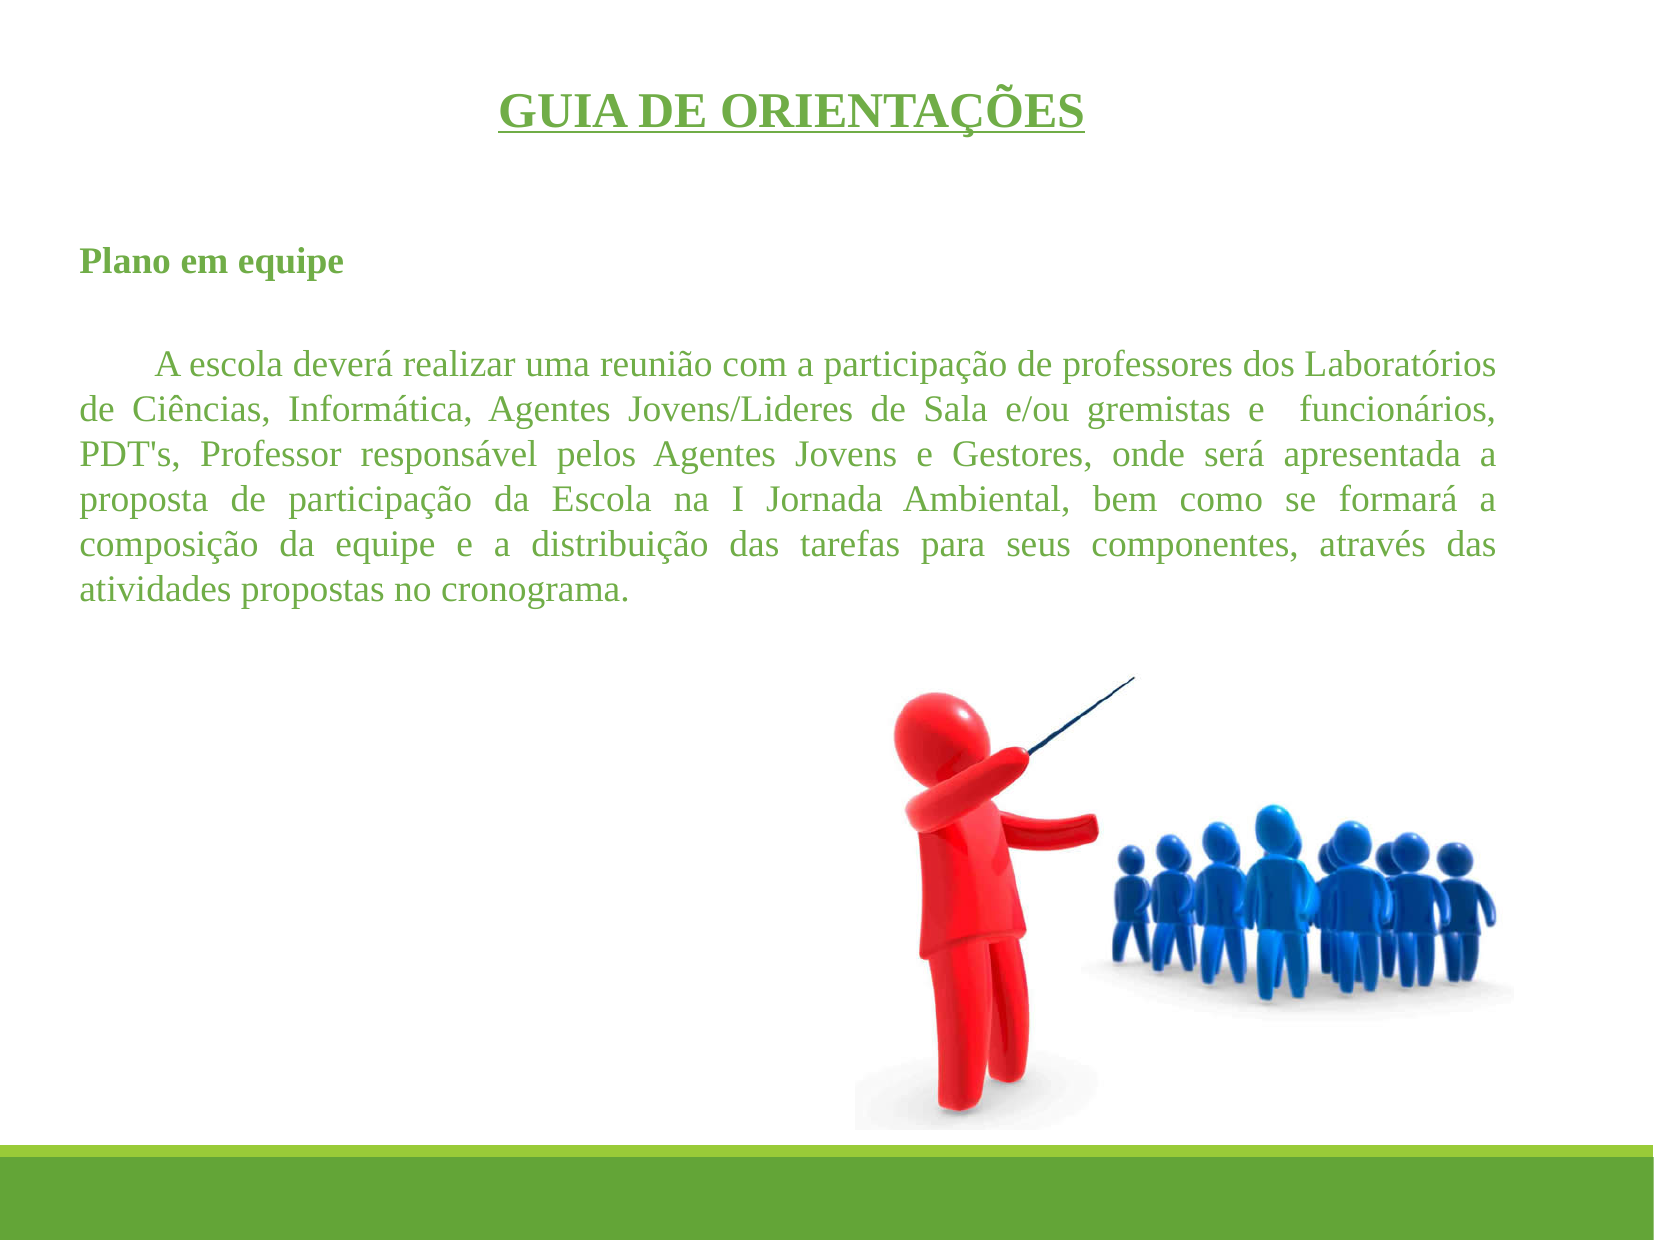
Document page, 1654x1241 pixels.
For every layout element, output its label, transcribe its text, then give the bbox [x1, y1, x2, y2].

picture [855, 620, 1514, 1130]
text_box GUIA DE ORIENTAÇÕES [483, 70, 1310, 229]
text_box Plano em equipe A escola deverá realizar uma reunião com a participação de professores dos Laboratórios de Ciências, Informática, Agentes Jovens/Lideres de Sala e/ou gremistas e funcionários, PDT's, Professor responsável pelos Agentes Jovens e Gestores, onde será apresentada a proposta de participação da Escola na I Jornada Ambiental, bem como se formará a composição da equipe e a distribuição das tarefas para seus componentes, através das atividades propostas no cronograma. [64, 229, 1513, 617]
